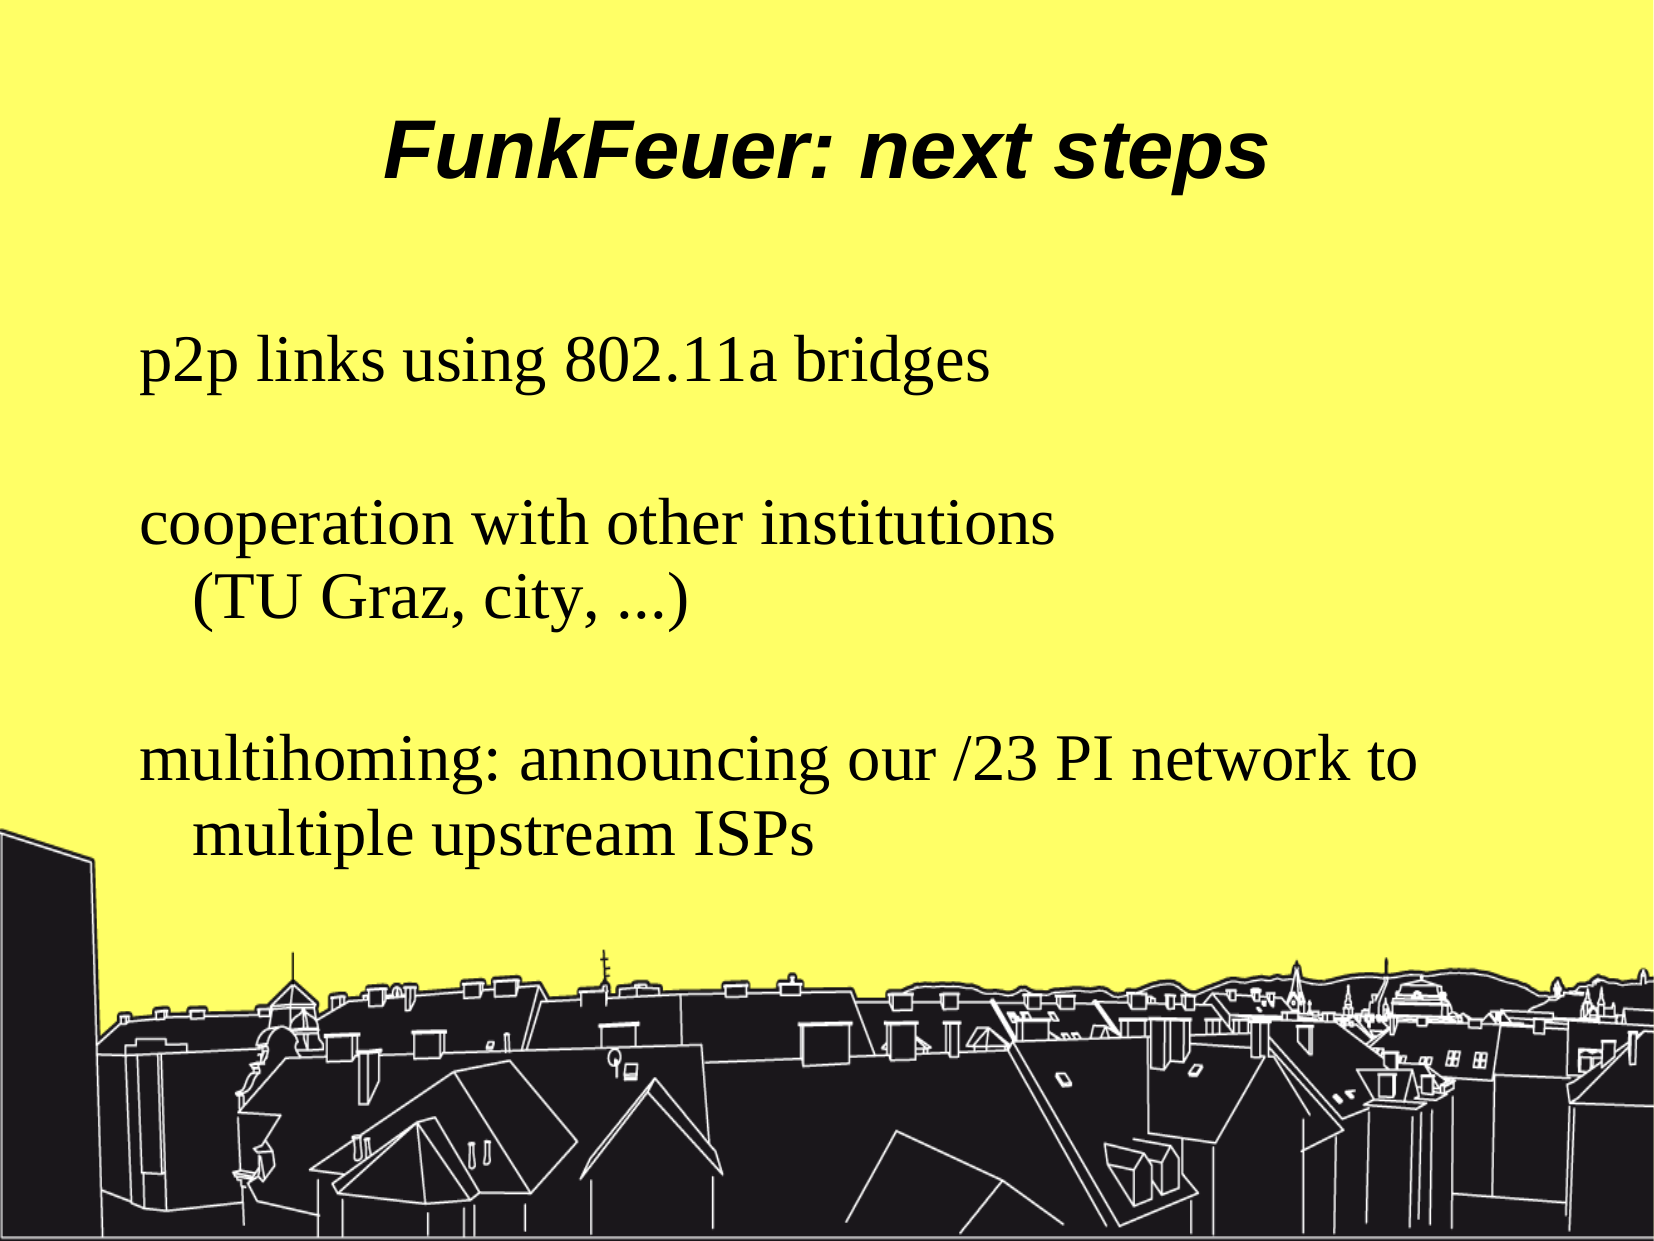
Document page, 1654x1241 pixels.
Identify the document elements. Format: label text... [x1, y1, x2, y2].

picture [0, 827, 1654, 1241]
title FunkFeuer: next steps [121, 46, 1534, 254]
list p2p links using 802.11a bridges cooperation with other institutions (TU Graz, city, ...) multihoming: announcing our /23 PI network to multiple upstream ISPs [121, 322, 1561, 1118]
